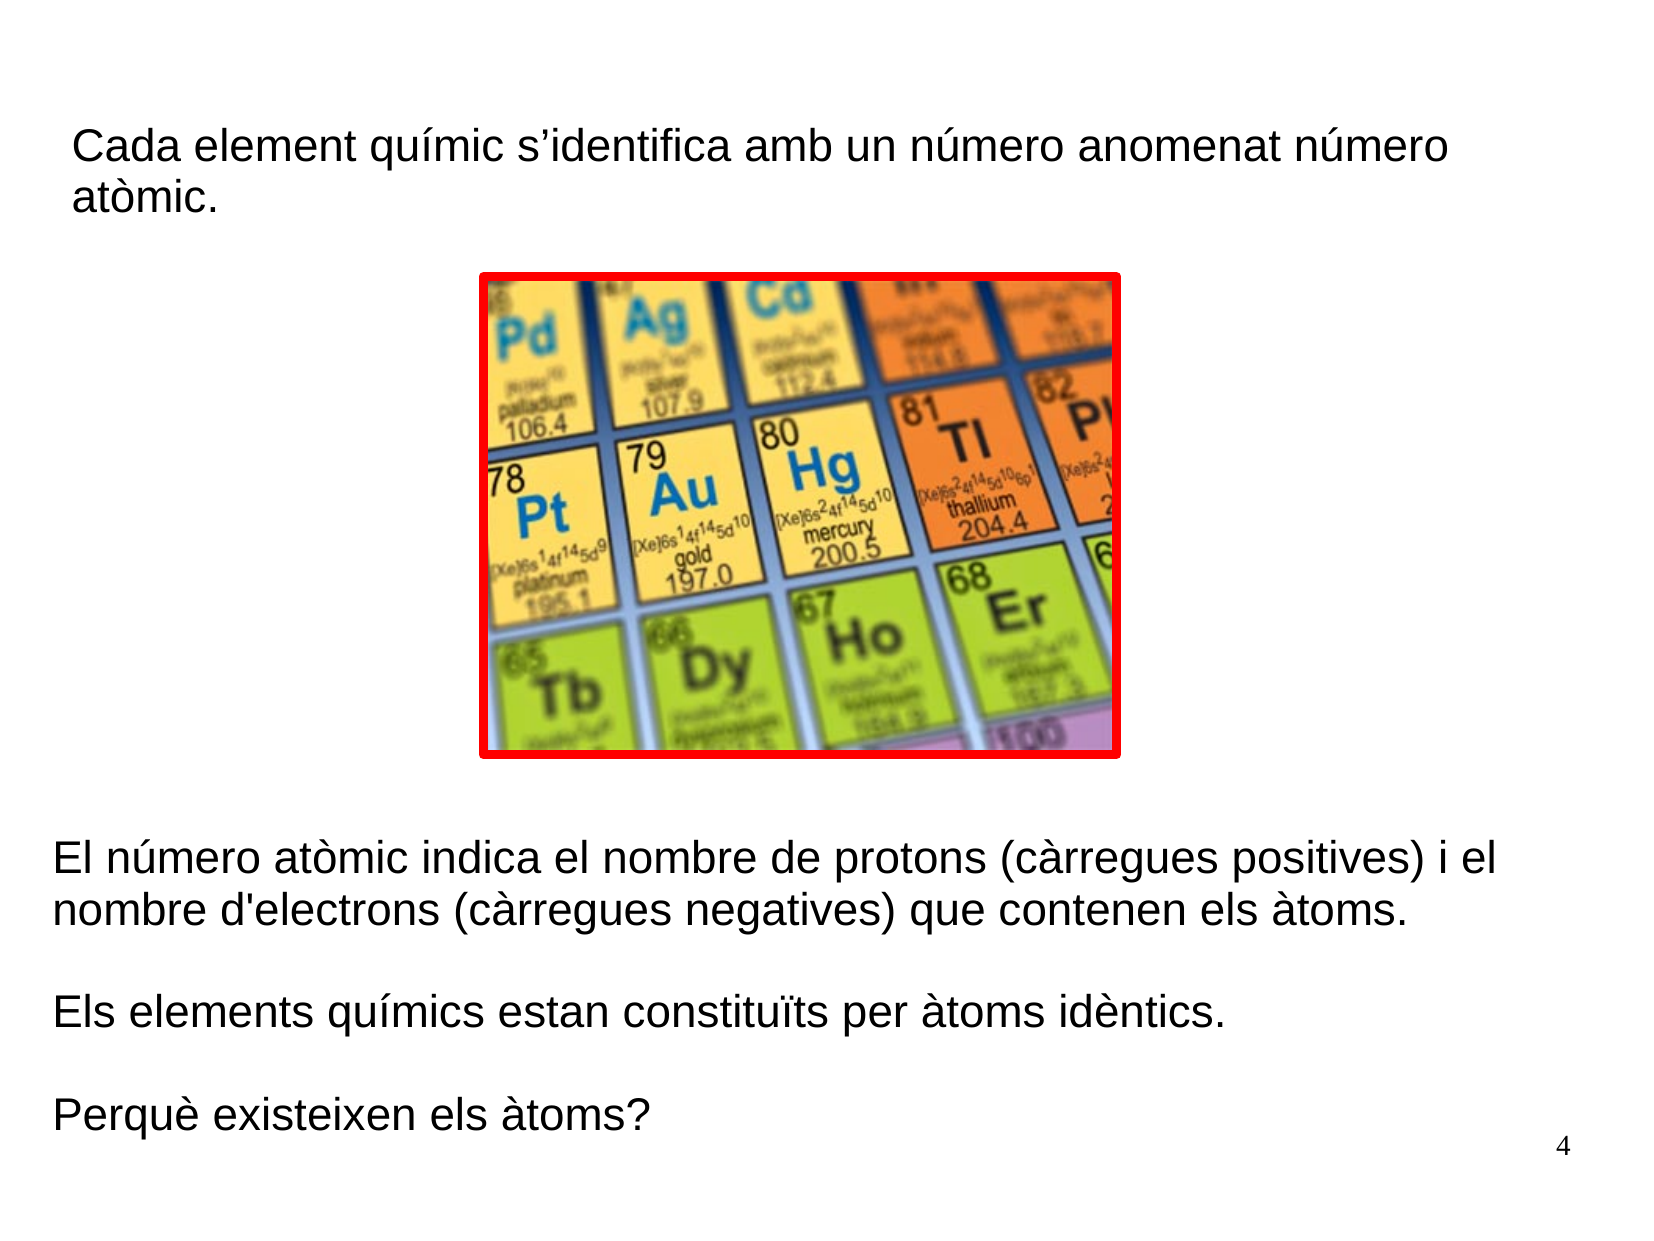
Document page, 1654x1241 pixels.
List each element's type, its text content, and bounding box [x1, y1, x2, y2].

text_box El número atòmic indica el nombre de protons (càrregues positives) i el nombre d'electrons (càrregues negatives) que contenen els àtoms. Els elements químics estan constituïts per àtoms idèntics. Perquè existeixen els àtoms? [37, 825, 1564, 1172]
picture [487, 281, 1113, 751]
text_box Cada element químic s’identifica amb un número anomenat número atòmic. [56, 112, 1613, 230]
